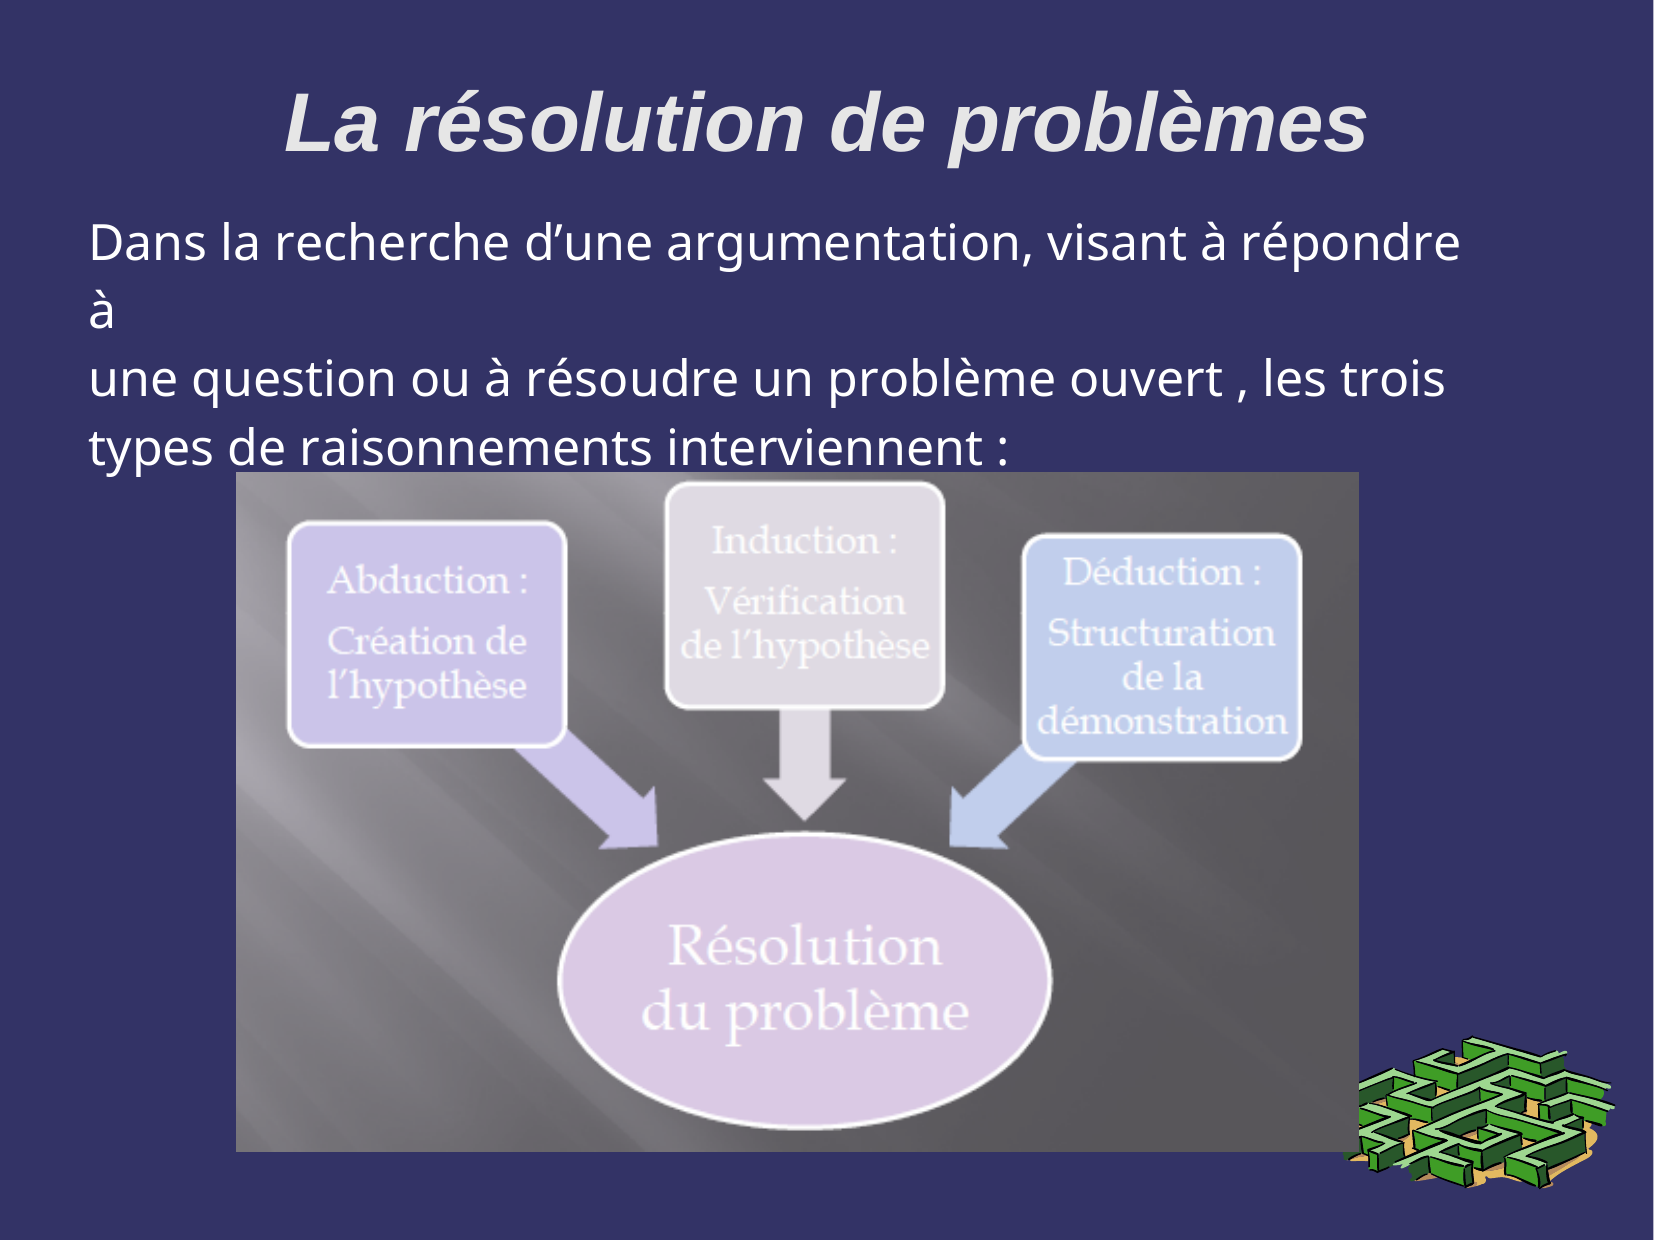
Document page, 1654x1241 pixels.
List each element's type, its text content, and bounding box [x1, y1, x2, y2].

list Dans la recherche d’une argumentation, visant à répondre à une question ou à résoudre un problème ouvert , les trois types de raisonnements interviennent : [88, 206, 1480, 989]
title La résolution de problèmes [121, 19, 1534, 227]
picture [236, 472, 1359, 1152]
